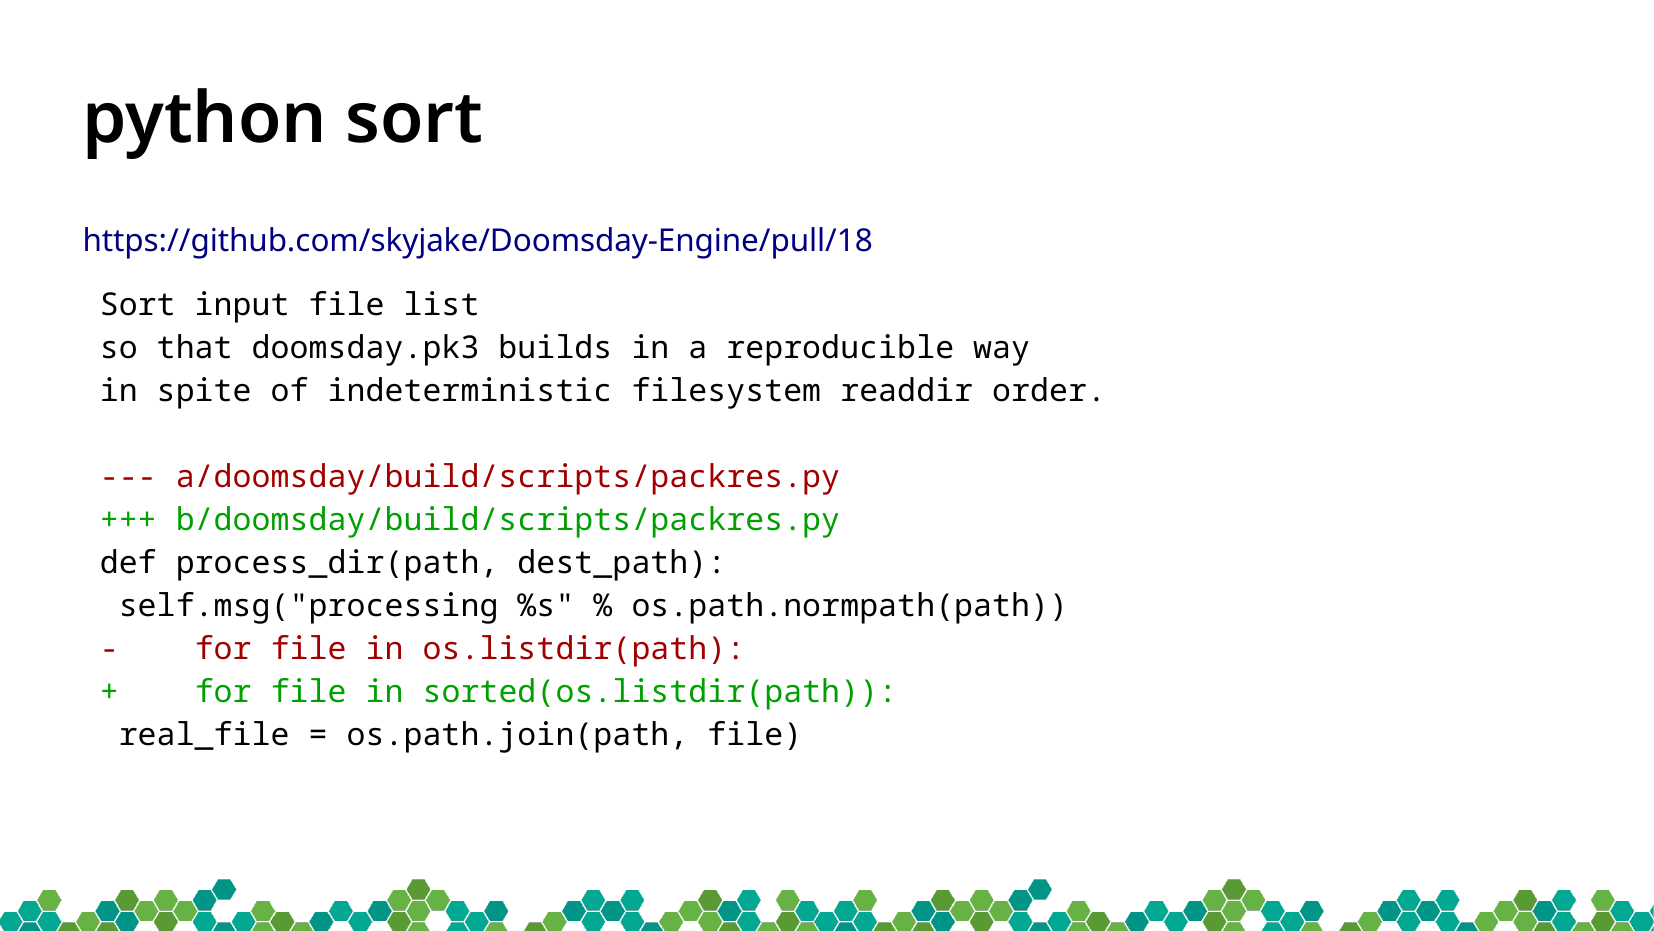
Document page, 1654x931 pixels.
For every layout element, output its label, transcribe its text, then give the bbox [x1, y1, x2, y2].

title python sort [82, 37, 1571, 193]
list https://github.com/skyjake/Doomsday-Engine/pull/18 Sort input file list so that doomsday.pk3 builds in a reproducible way in spite of indeterministic filesystem readdir order. --- a/doomsday/build/scripts/packres.py +++ b/doomsday/build/scripts/packres.py def process_dir(path, dest_path): self.msg("processing %s" % os.path.normpath(path)) - for file in os.listdir(path): + for file in sorted(os.listdir(path)): real_file = os.path.join(path, file) [82, 217, 1571, 758]
picture [0, 871, 1654, 931]
